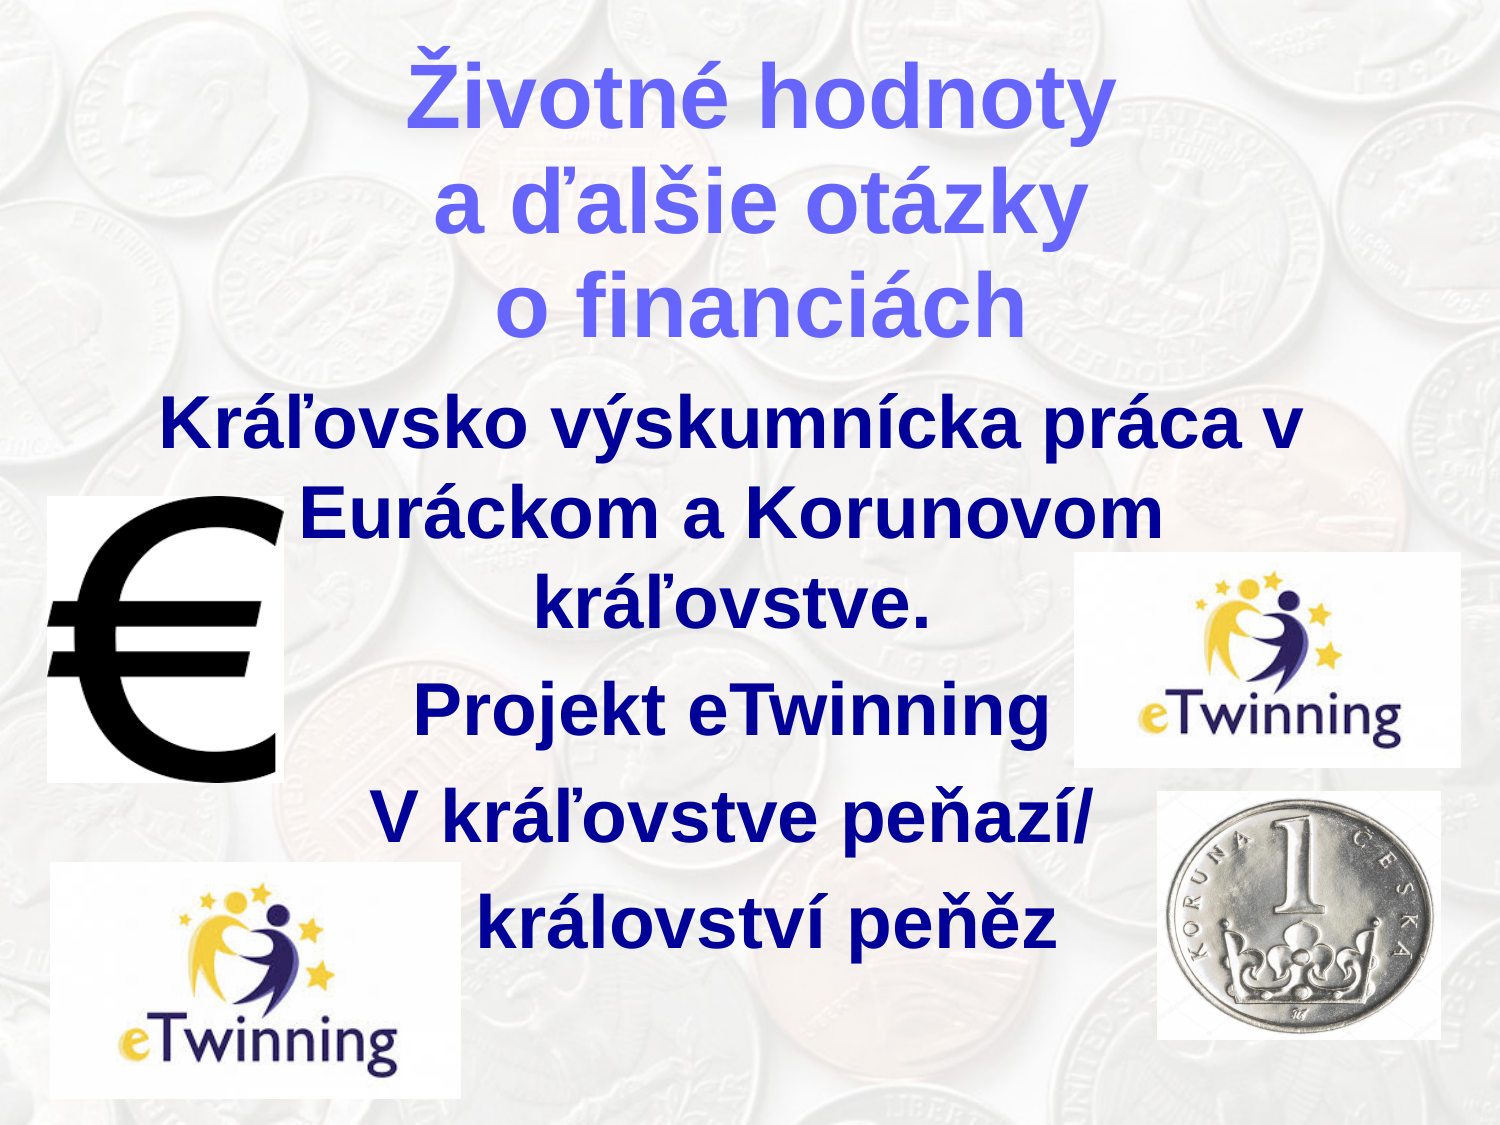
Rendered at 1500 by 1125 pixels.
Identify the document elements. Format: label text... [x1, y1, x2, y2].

title Životné hodnoty a ďalšie otázky o financiách [188, 23, 1335, 366]
subtitle Kráľovsko výskumnícka práca v Euráckom a Korunovom kráľovstve. Projekt eTwinning V kráľovstve peňazí/ V království peňěz [129, 366, 1335, 993]
picture [0, 0, 1500, 1125]
